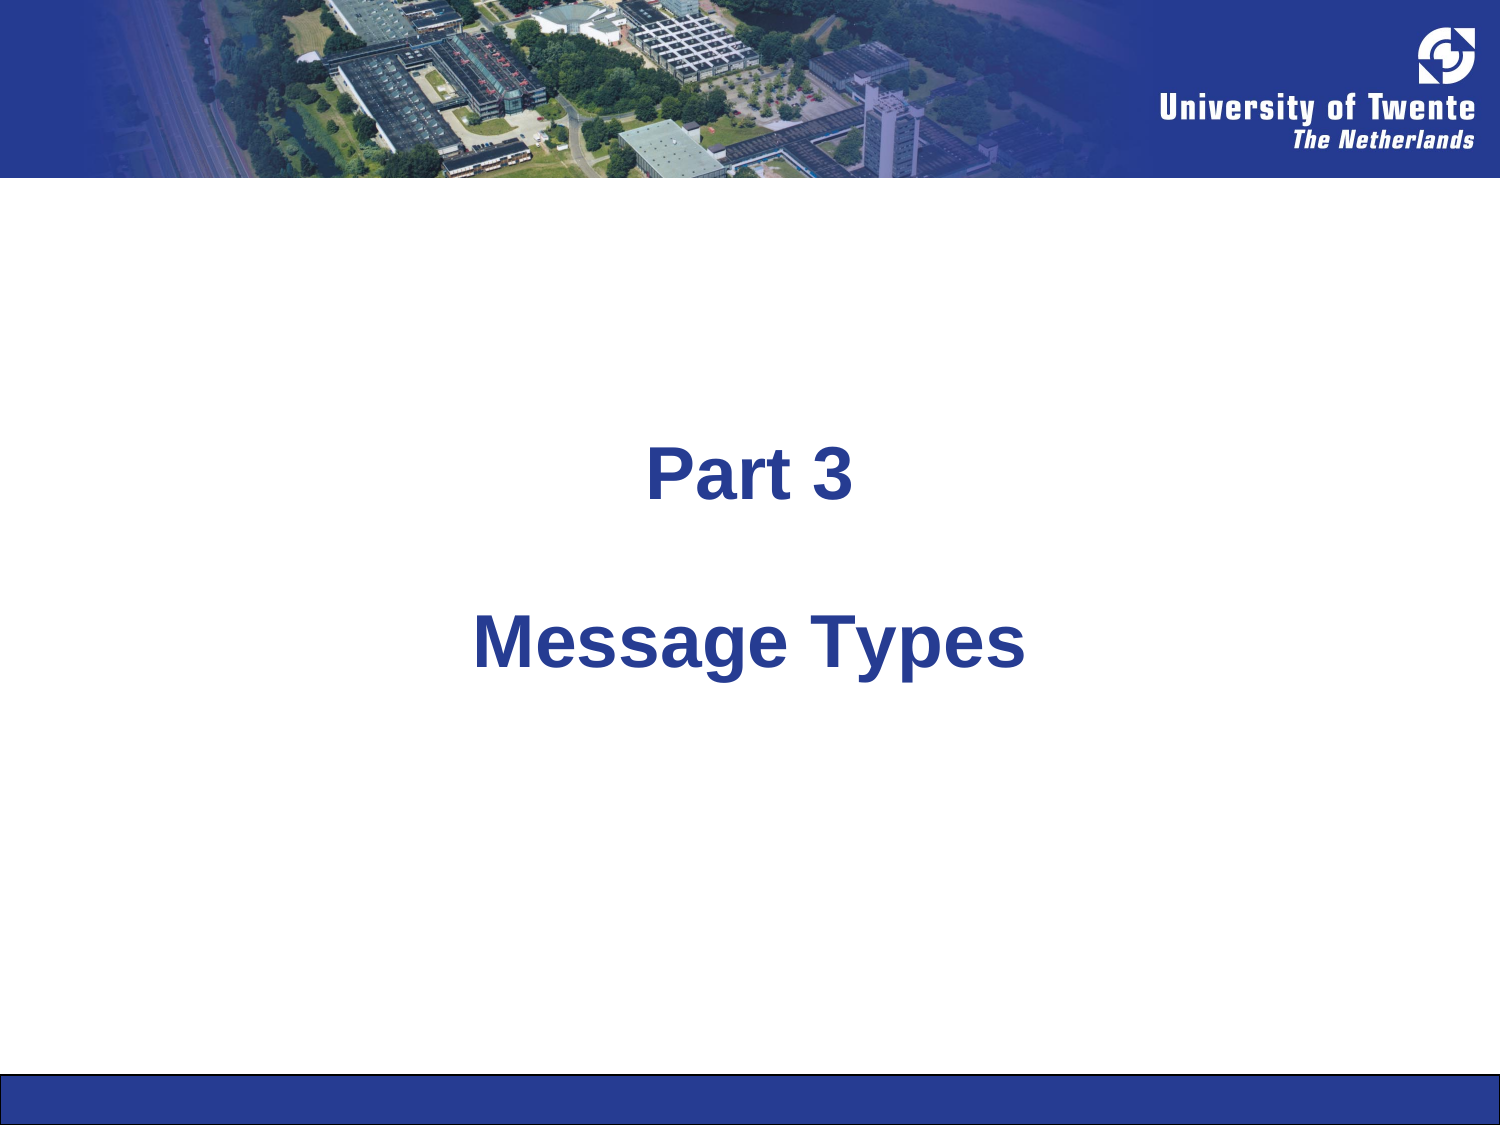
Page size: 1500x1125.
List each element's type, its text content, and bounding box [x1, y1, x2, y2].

picture [0, 0, 1500, 178]
title Part 3 Message Types [112, 412, 1388, 703]
